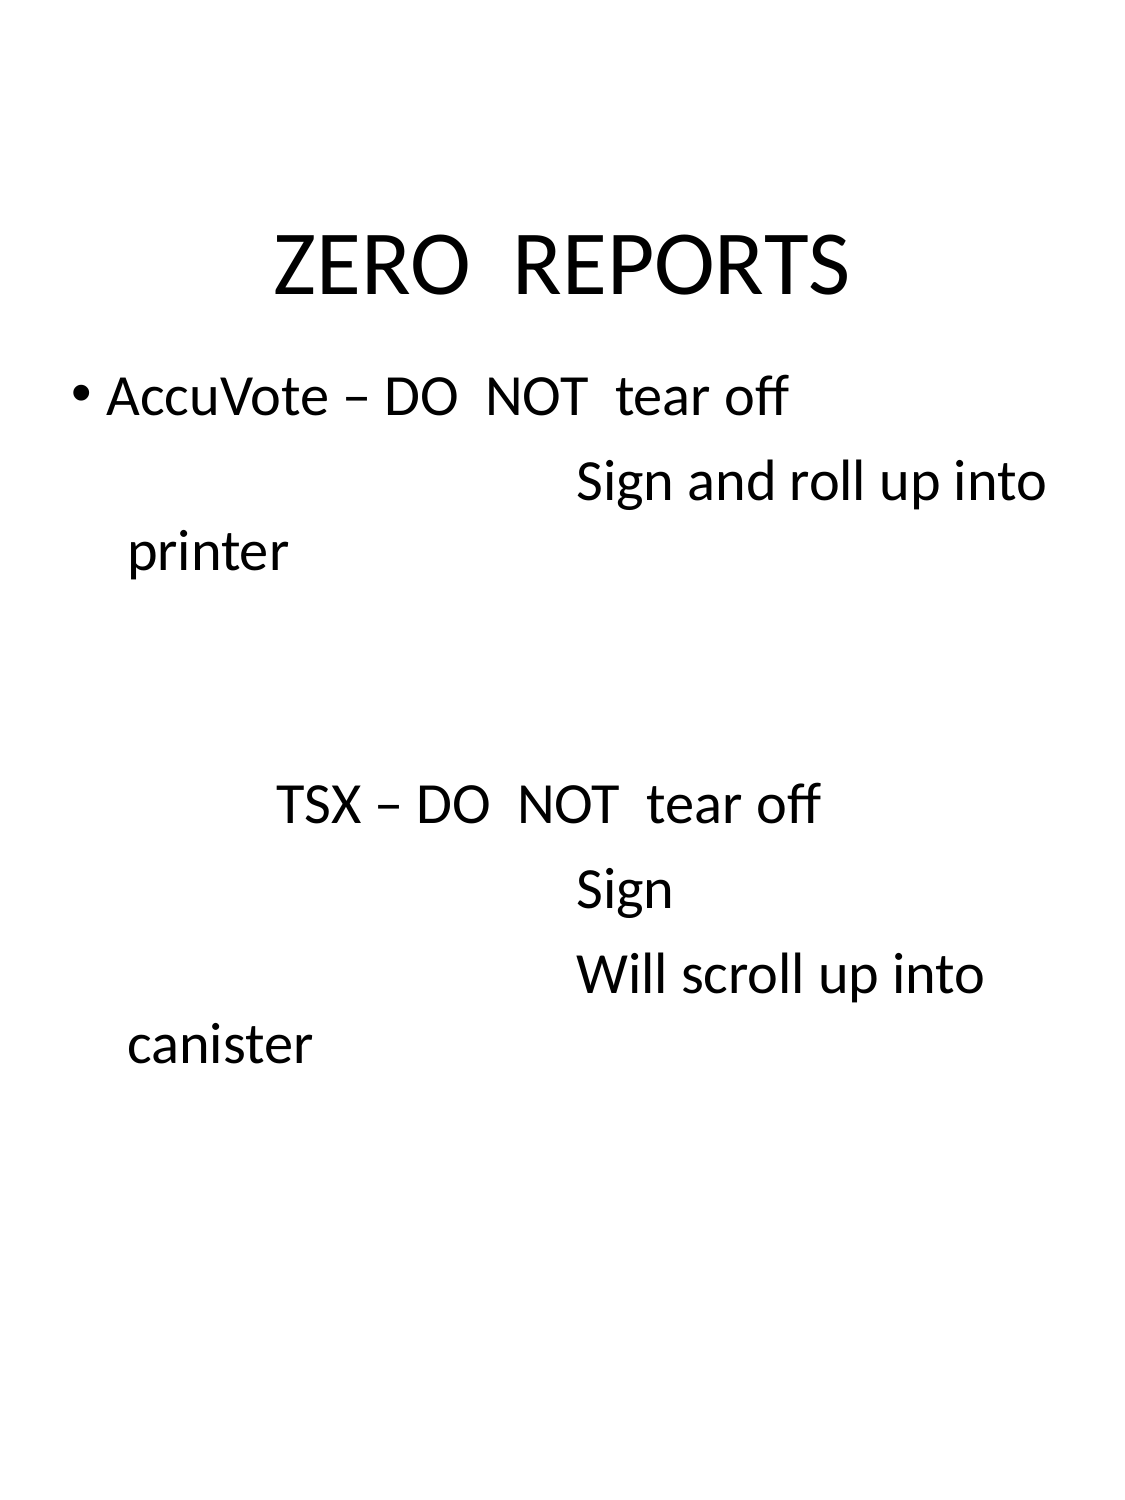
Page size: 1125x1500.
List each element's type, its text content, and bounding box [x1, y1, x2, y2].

text_box ZERO REPORTS [84, 195, 1041, 322]
text_box AccuVote – DO NOT tear off Sign and roll up into printer TSX – DO NOT tear off Sign Will scroll up into canister [56, 350, 1069, 1340]
